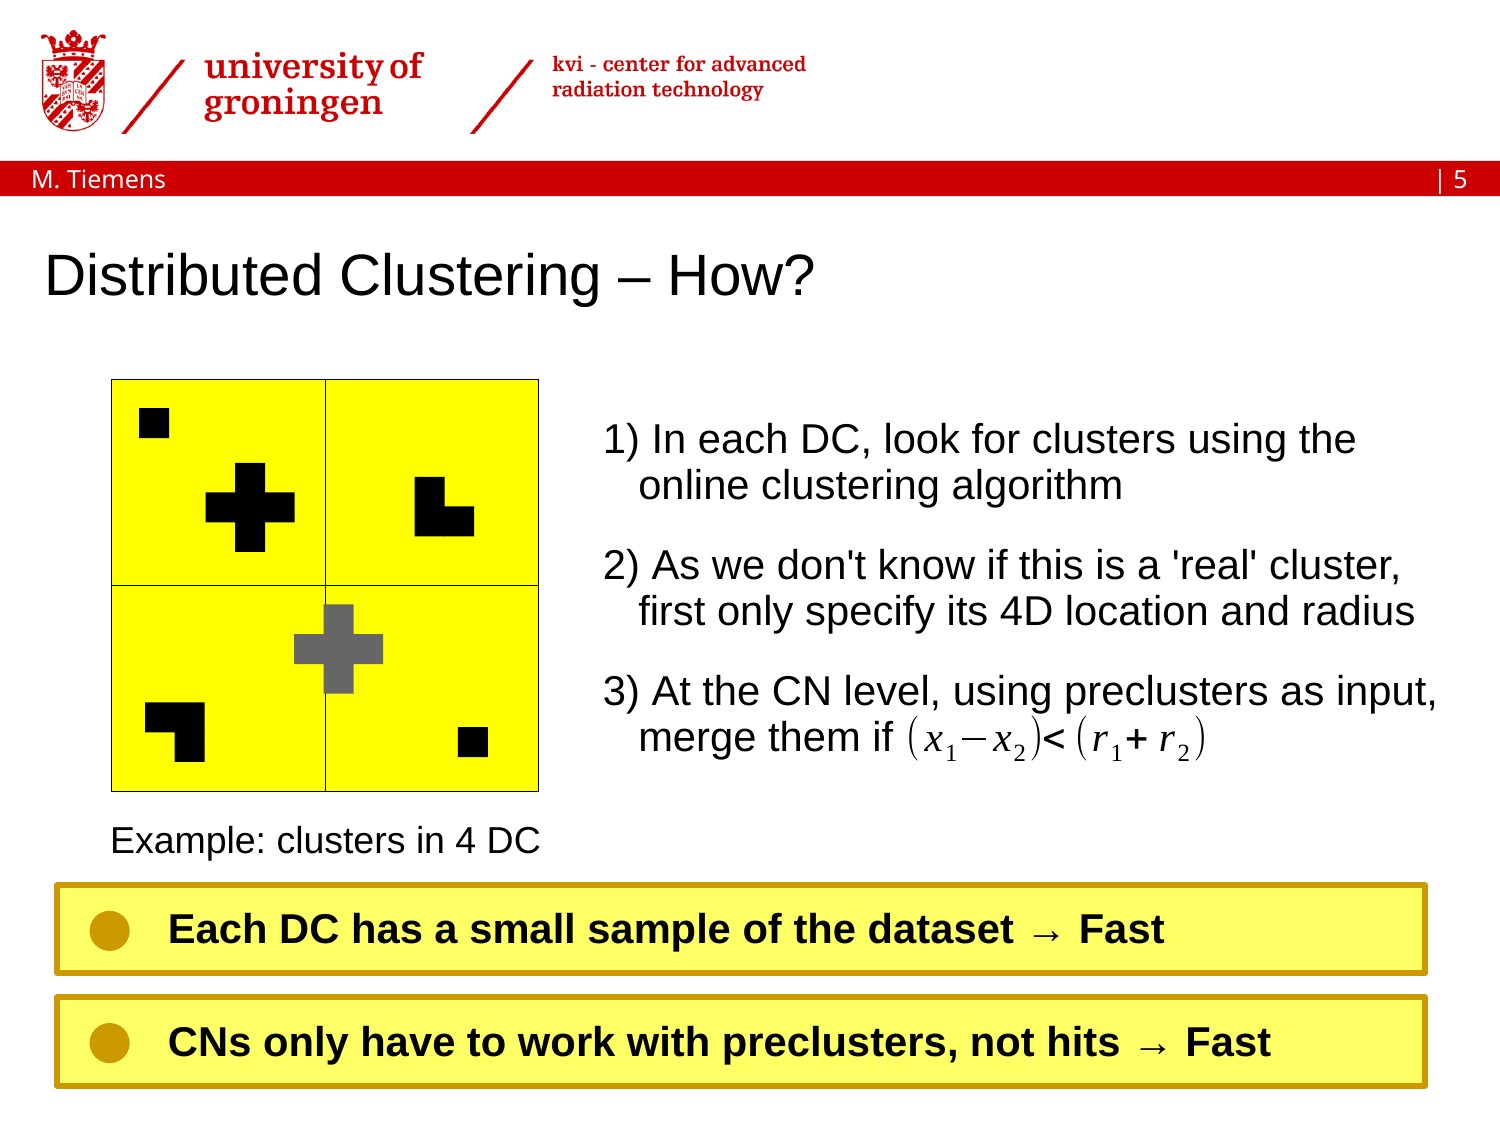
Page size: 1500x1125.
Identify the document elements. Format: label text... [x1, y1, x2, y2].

text_box [145, 702, 205, 762]
chart [899, 714, 1213, 767]
text_box [89, 1022, 130, 1064]
text_box [139, 408, 170, 439]
text_box [205, 462, 295, 552]
text_box [414, 476, 475, 537]
table_header [326, 380, 538, 585]
text_box | <number> [1316, 155, 1483, 235]
text_box Each DC has a small sample of the dataset → Fast [57, 885, 1426, 974]
text_box Distributed Clustering – How? [30, 235, 833, 315]
text_box CNs only have to work with preclusters, not hits → Fast [57, 997, 1426, 1086]
text_box In each DC, look for clusters using the online clustering algorithm As we don't know if this is a 'real' cluster, first only specify its 4D location and radius At the CN level, using preclusters as input, merge them if [588, 408, 1459, 770]
text_box [294, 604, 384, 694]
text_box [457, 727, 488, 758]
text_box [0, 0, 1500, 197]
picture [41, 30, 806, 134]
table_cell [326, 586, 538, 791]
text_box [89, 910, 130, 951]
table_header [112, 380, 325, 585]
text_box M. Tiemens [16, 155, 228, 201]
table_cell [112, 586, 325, 791]
text_box Example: clusters in 4 DC [95, 811, 576, 885]
